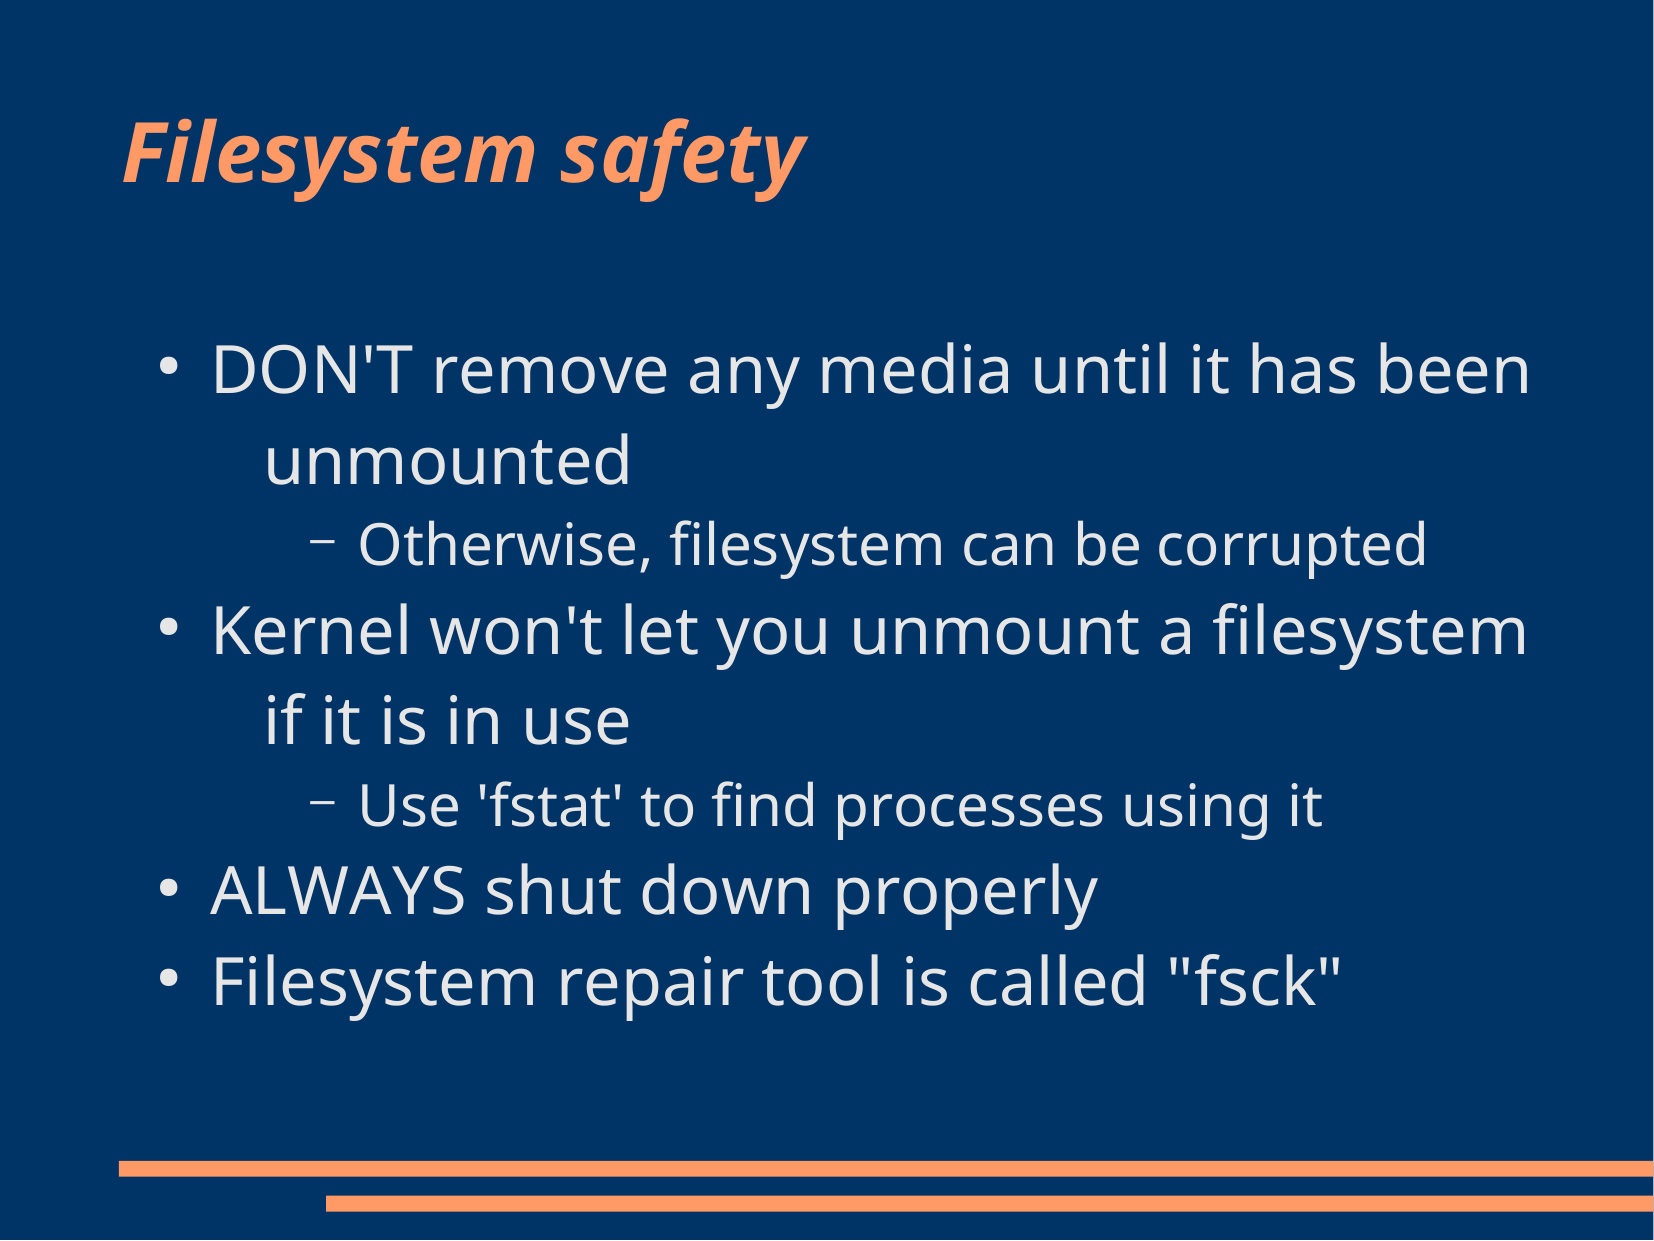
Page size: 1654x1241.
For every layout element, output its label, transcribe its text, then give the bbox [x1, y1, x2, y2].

list DON'T remove any media until it has been unmounted Otherwise, filesystem can be corrupted Kernel won't let you unmount a filesystem if it is in use Use 'fstat' to find processes using it ALWAYS shut down properly Filesystem repair tool is called "fsck" [121, 322, 1561, 1132]
title Filesystem safety [121, 46, 1534, 254]
